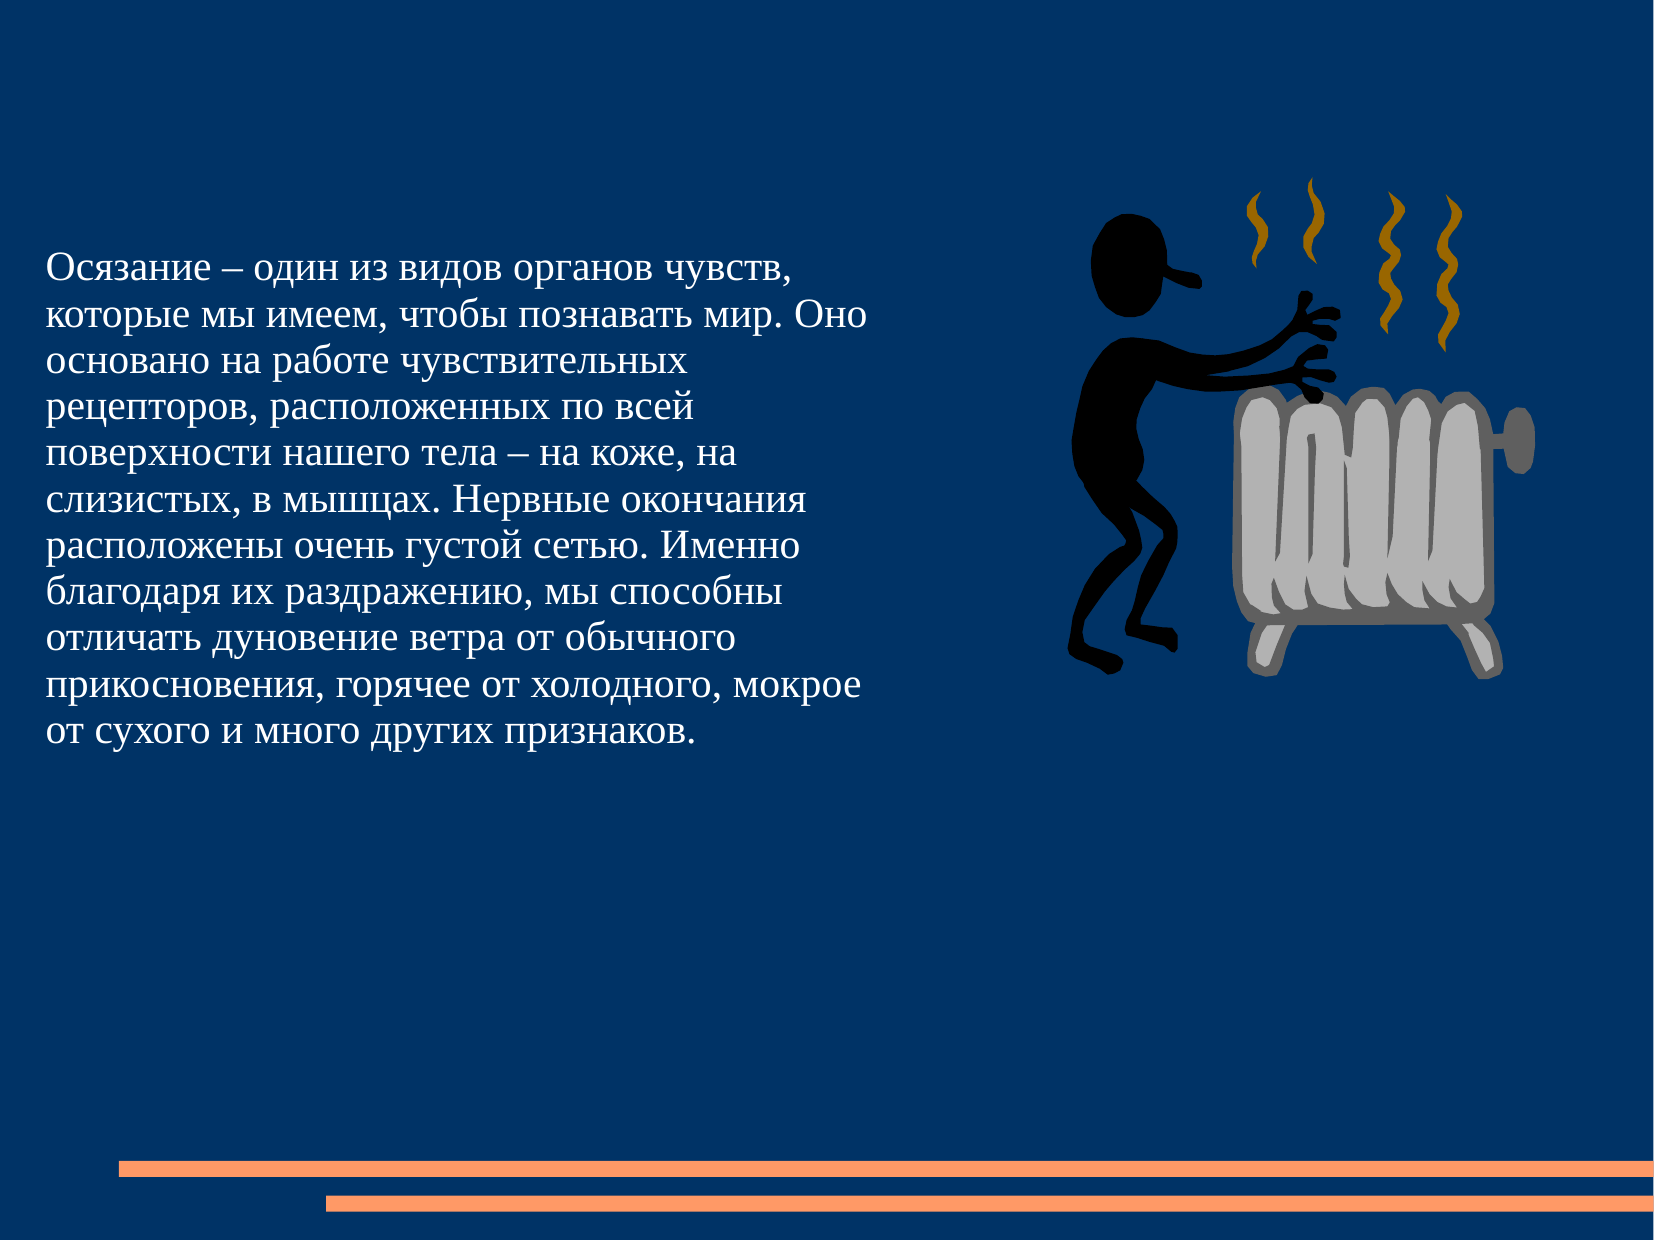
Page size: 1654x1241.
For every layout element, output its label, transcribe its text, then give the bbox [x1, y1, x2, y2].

picture [1067, 177, 1536, 680]
text_box Осязание – один из видов органов чувств, которые мы имеем, чтобы познавать мир. Оно основано на работе чувствительных рецепторов, расположенных по всей поверхности нашего тела – на коже, на слизистых, в мышцах. Нервные окончания расположены очень густой сетью. Именно благодаря их раздражению, мы способны отличать дуновение ветра от обычного прикосновения, горячее от холодного, мокрое от сухого и много других признаков. [30, 236, 886, 945]
